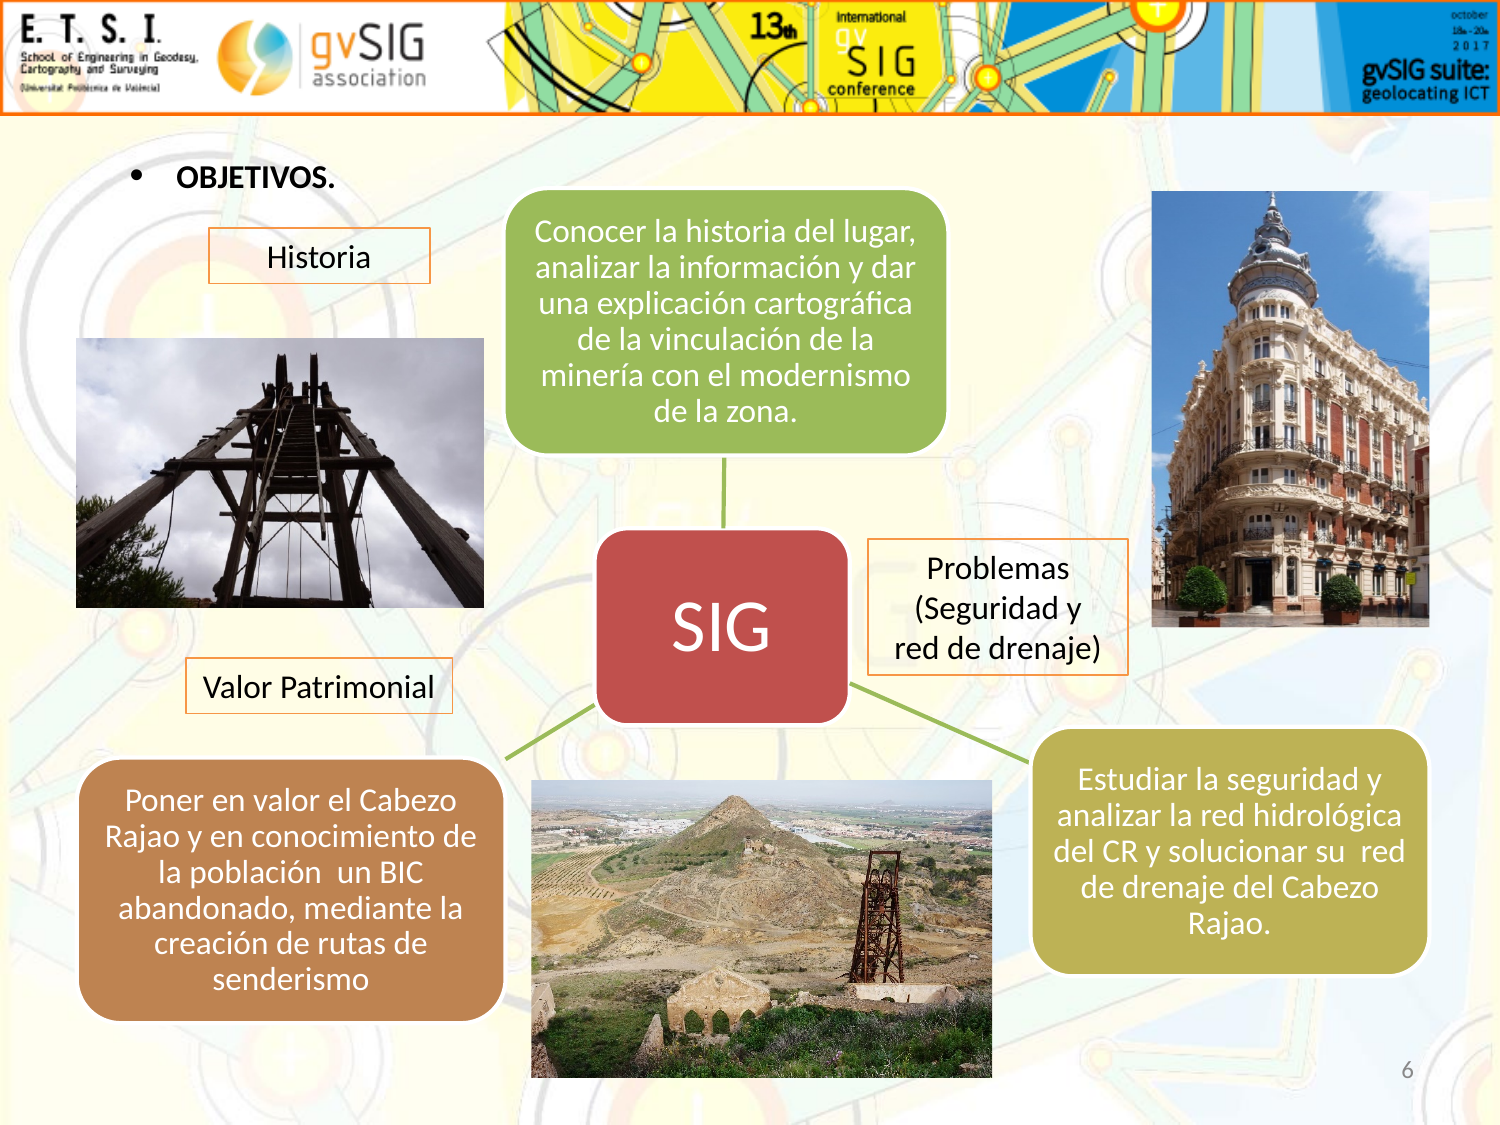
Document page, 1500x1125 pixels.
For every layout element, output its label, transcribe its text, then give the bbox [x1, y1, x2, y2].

text_box Poner en valor el Cabezo Rajao y en conocimiento de la población un BIC abandonado, mediante la creación de rutas de senderismo [76, 757, 506, 1024]
text_box SIG [594, 528, 850, 726]
text_box Problemas (Seguridad y red de drenaje) [868, 538, 1128, 676]
text_box Conocer la historia del lugar, analizar la información y dar una explicación cartográfica de la vinculación de la minería con el modernismo de la zona. [503, 197, 949, 456]
text_box OBJETIVOS. [76, 149, 1021, 197]
text_box Historia [208, 227, 430, 284]
text_box <número> [1386, 1038, 1500, 1099]
picture [0, 0, 1500, 1125]
text_box Valor Patrimonial [186, 658, 453, 714]
text_box Estudiar la seguridad y analizar la red hidrológica del CR y solucionar su red de drenaje del Cabezo Rajao. [1030, 726, 1430, 977]
